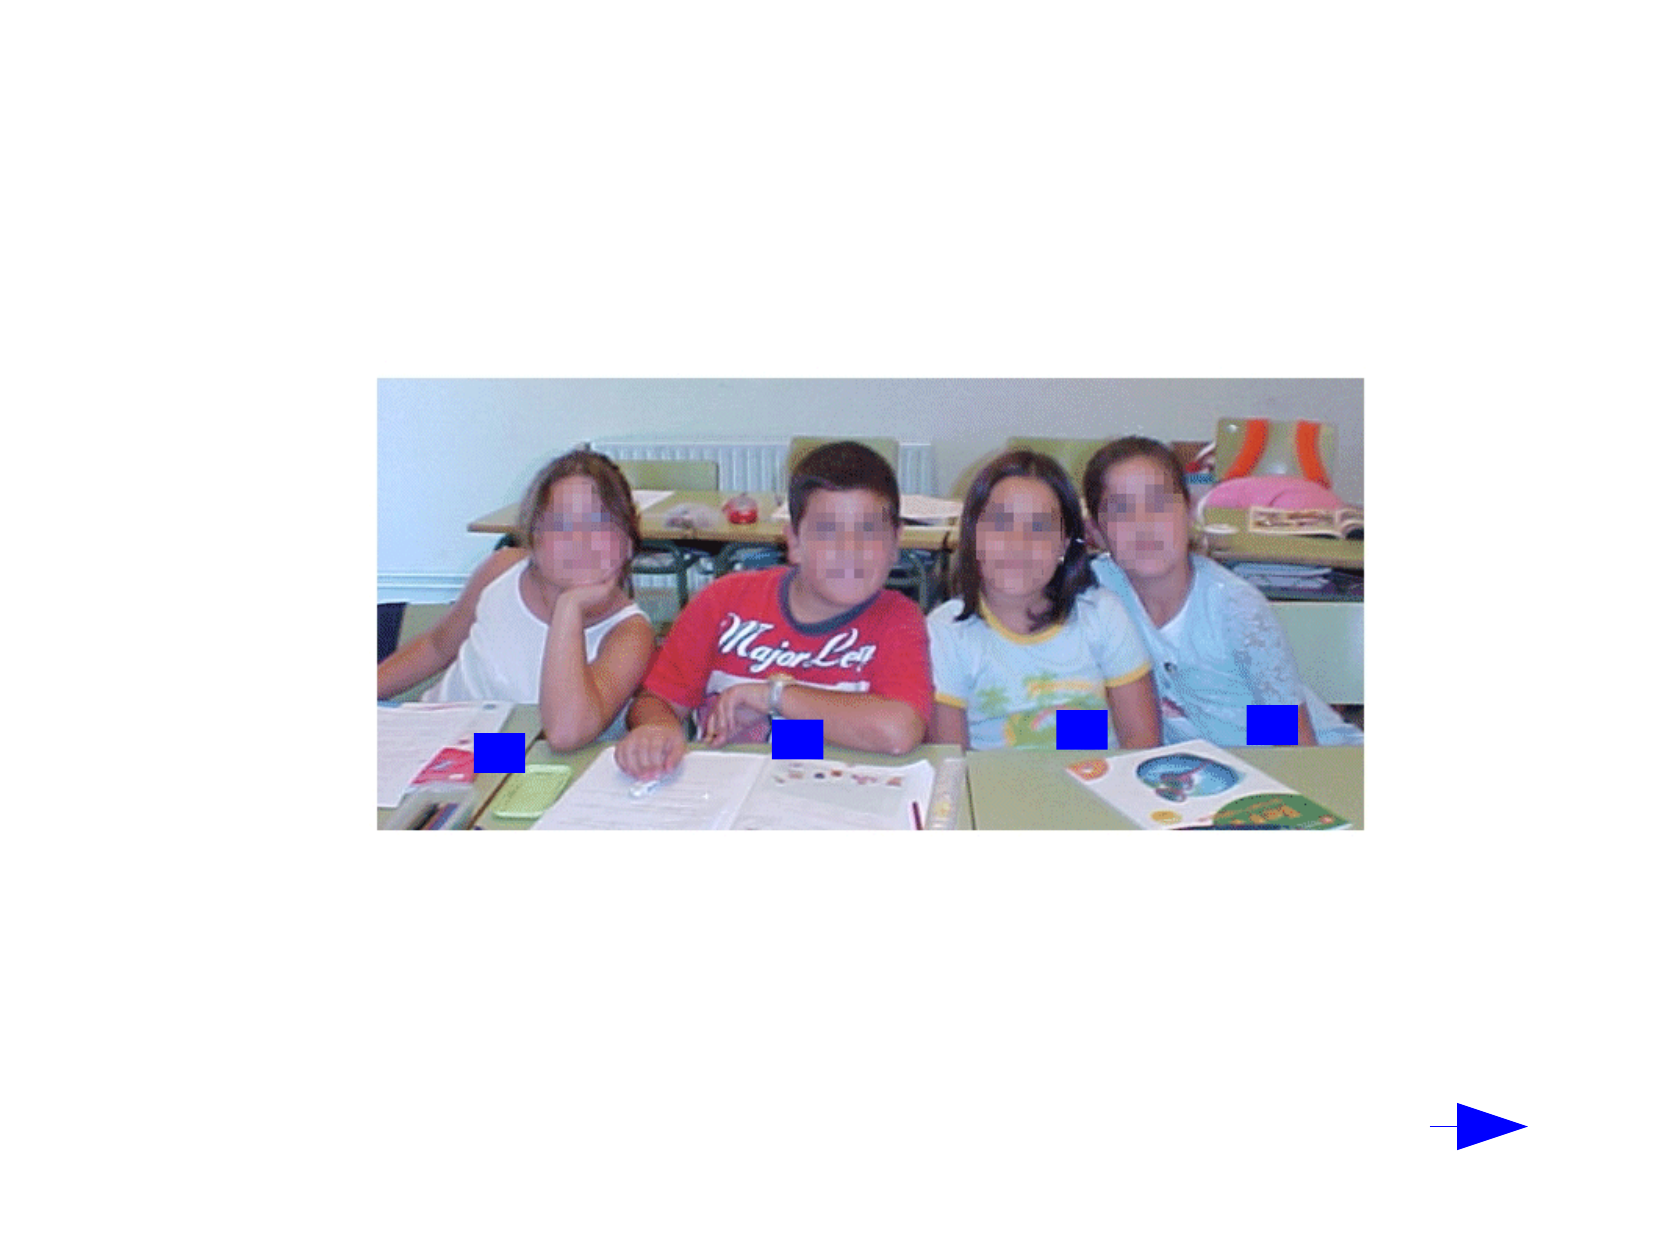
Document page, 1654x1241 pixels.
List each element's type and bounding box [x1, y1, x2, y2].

text_box [1056, 710, 1108, 750]
text_box [473, 733, 526, 773]
picture [368, 261, 1369, 1012]
text_box [771, 719, 824, 760]
text_box [1246, 705, 1298, 745]
